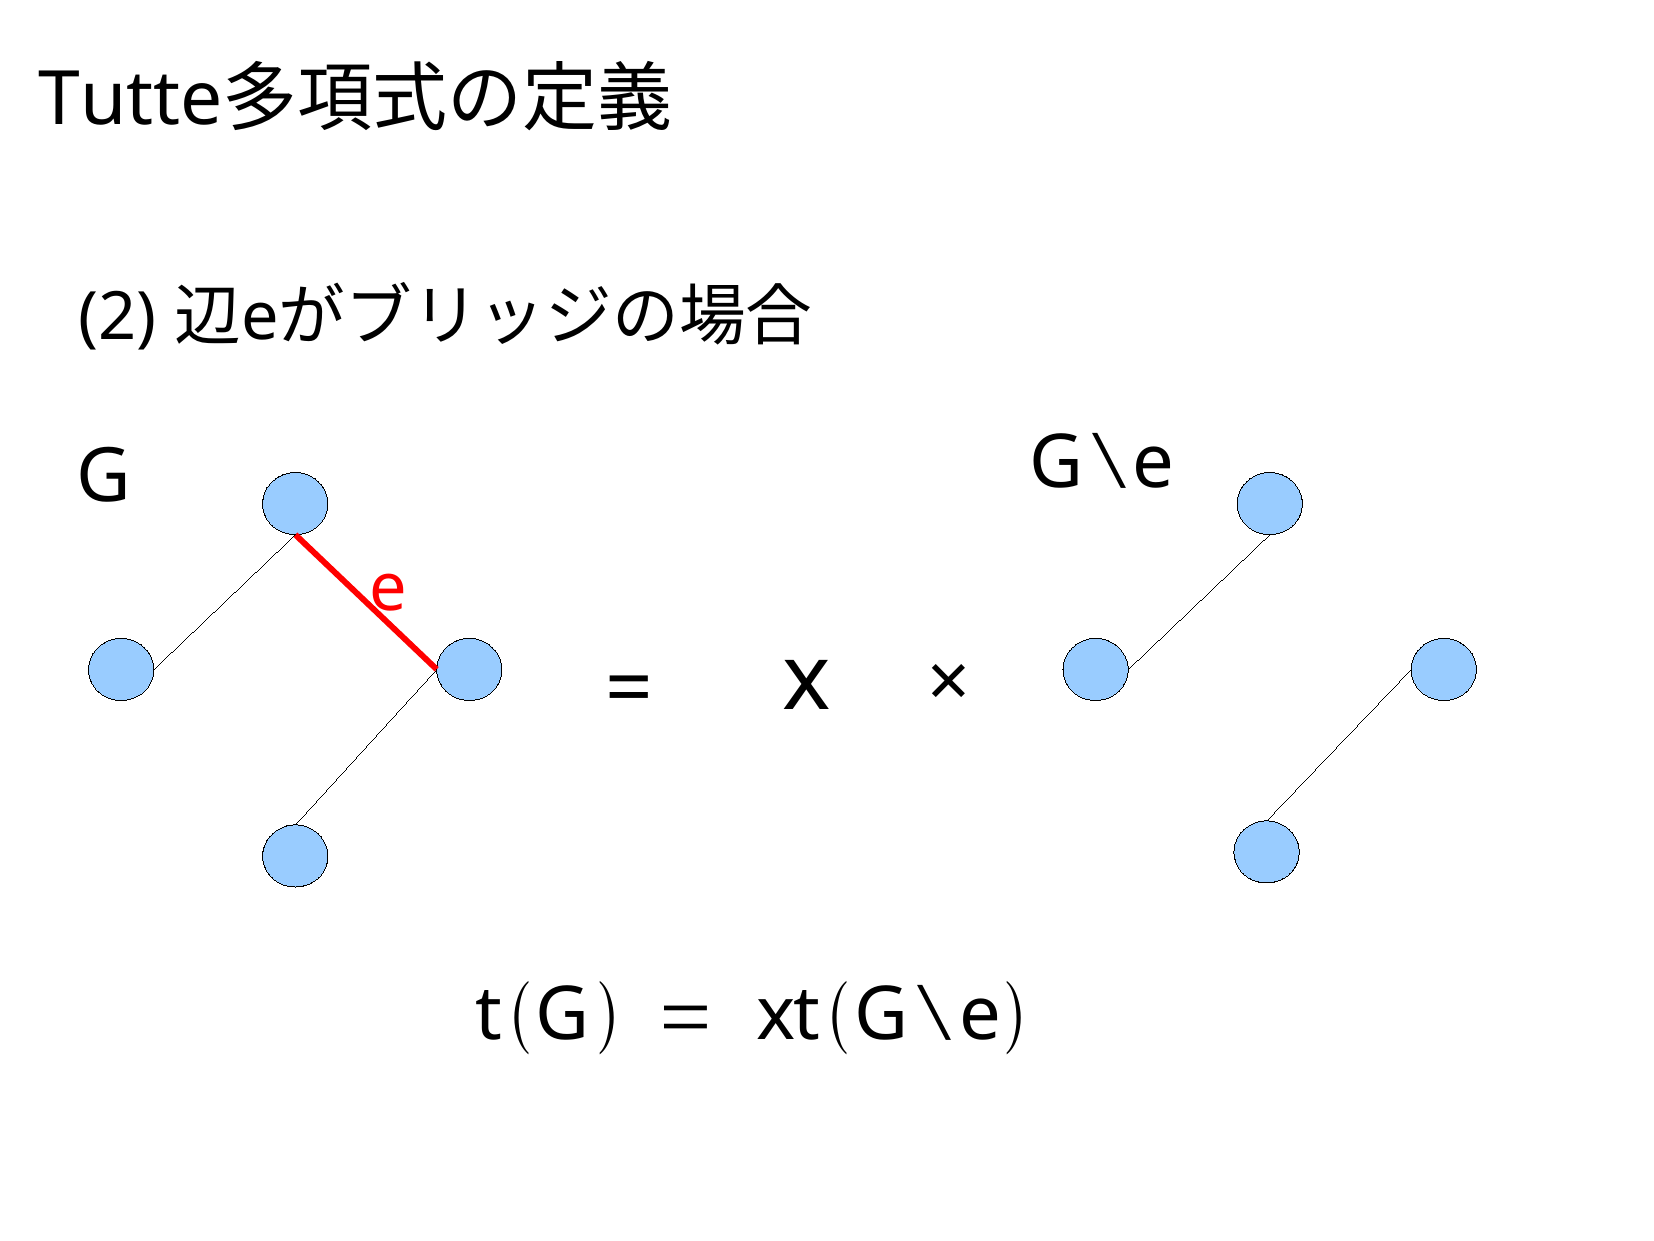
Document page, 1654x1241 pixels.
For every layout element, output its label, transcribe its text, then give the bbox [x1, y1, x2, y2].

text_box [436, 638, 502, 701]
text_box [262, 824, 328, 888]
text_box [1411, 638, 1477, 701]
text_box (2) 辺eがブリッジの場合 [63, 206, 916, 294]
text_box Tutte多項式の定義 [23, 29, 687, 126]
text_box [1062, 638, 1129, 701]
text_box x [767, 604, 843, 718]
text_box × [912, 620, 1004, 716]
text_box [1237, 472, 1303, 535]
text_box e [354, 531, 422, 619]
chart [467, 974, 1034, 1060]
text_box [1233, 820, 1300, 883]
chart [1023, 421, 1182, 502]
text_box = [590, 620, 673, 725]
text_box [262, 472, 328, 535]
text_box [88, 638, 154, 701]
text_box G [61, 413, 148, 510]
